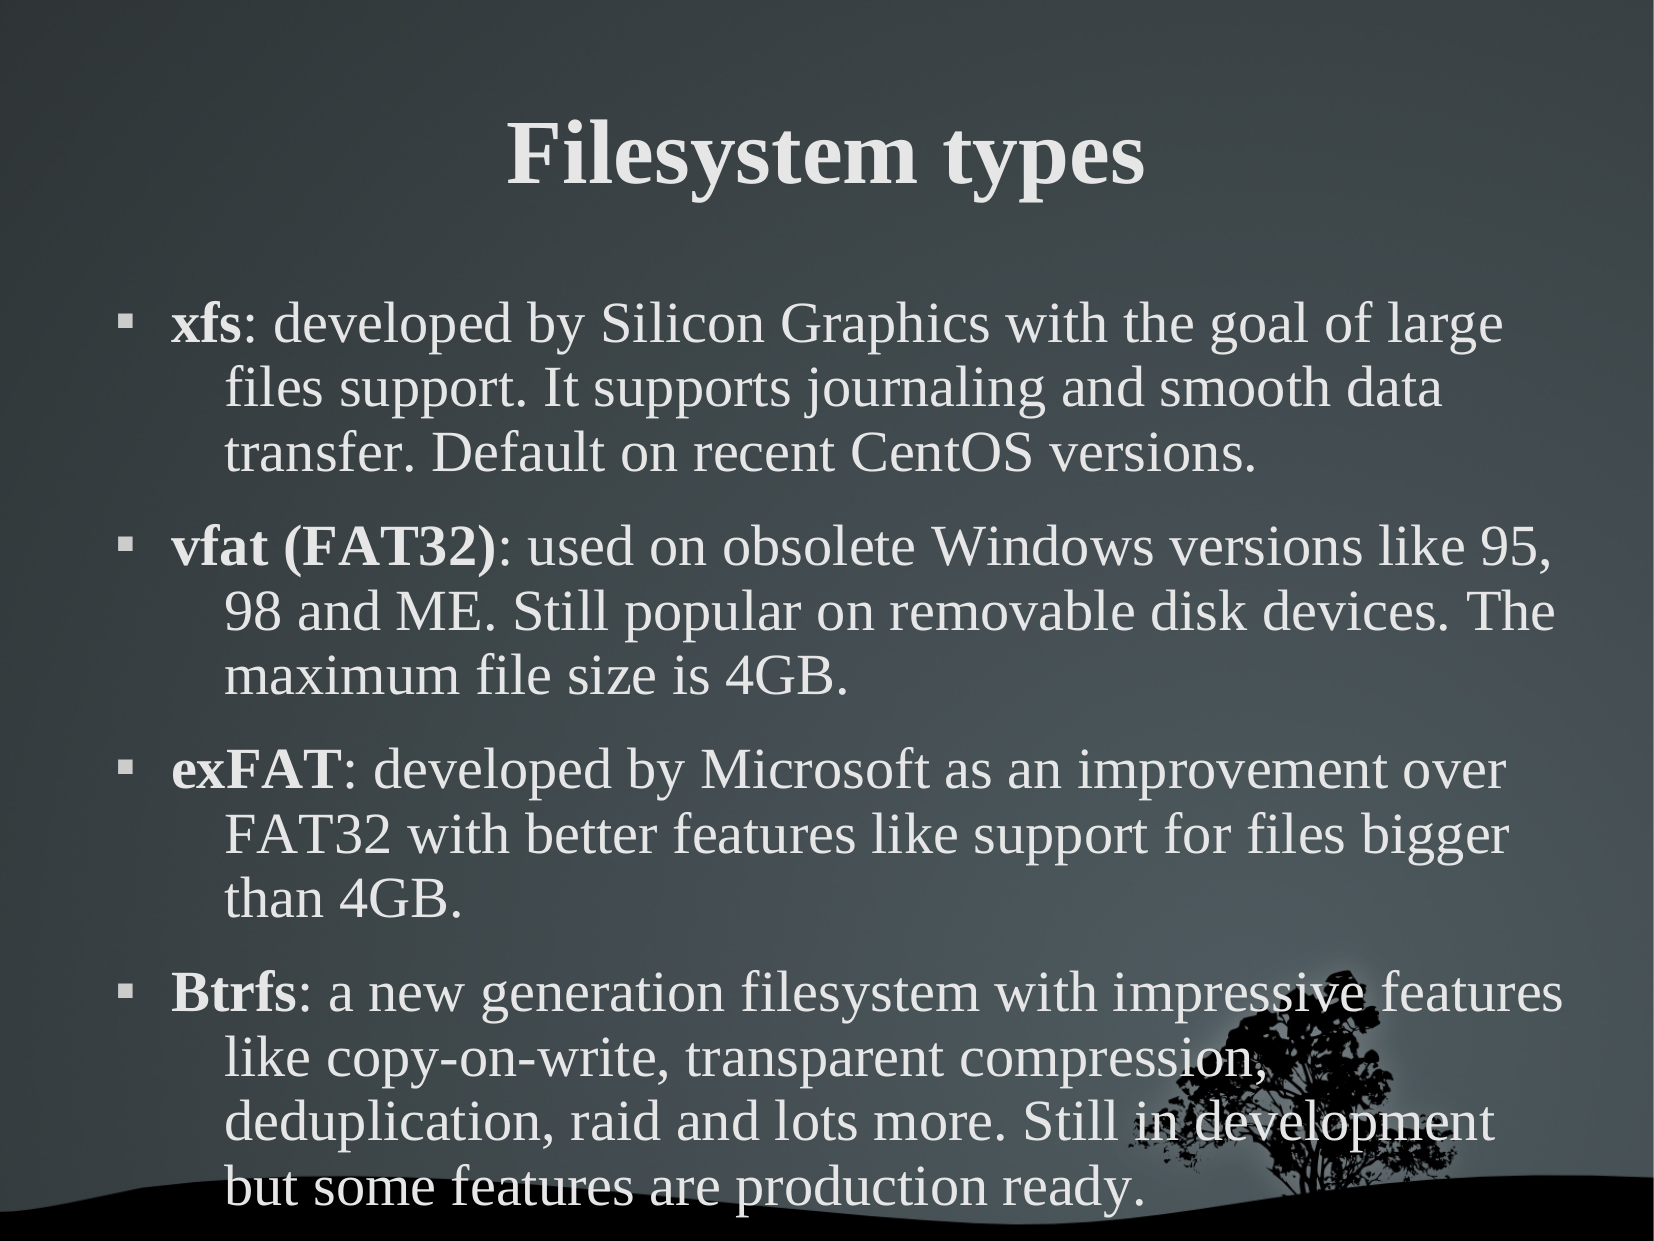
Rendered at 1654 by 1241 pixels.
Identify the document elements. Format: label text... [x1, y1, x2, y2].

list xfs: developed by Silicon Graphics with the goal of large files support. It supports journaling and smooth data transfer. Default on recent CentOS versions. vfat (FAT32): used on obsolete Windows versions like 95, 98 and ME. Still popular on removable disk devices. The maximum file size is 4GB. exFAT: developed by Microsoft as an improvement over FAT32 with better features like support for files bigger than 4GB. Btrfs: a new generation filesystem with impressive features like copy-on-write, transparent compression, deduplication, raid and lots more. Still in development but some features are production ready. [82, 290, 1571, 1218]
picture [0, 0, 1654, 1241]
title Filesystem types [82, 49, 1571, 257]
